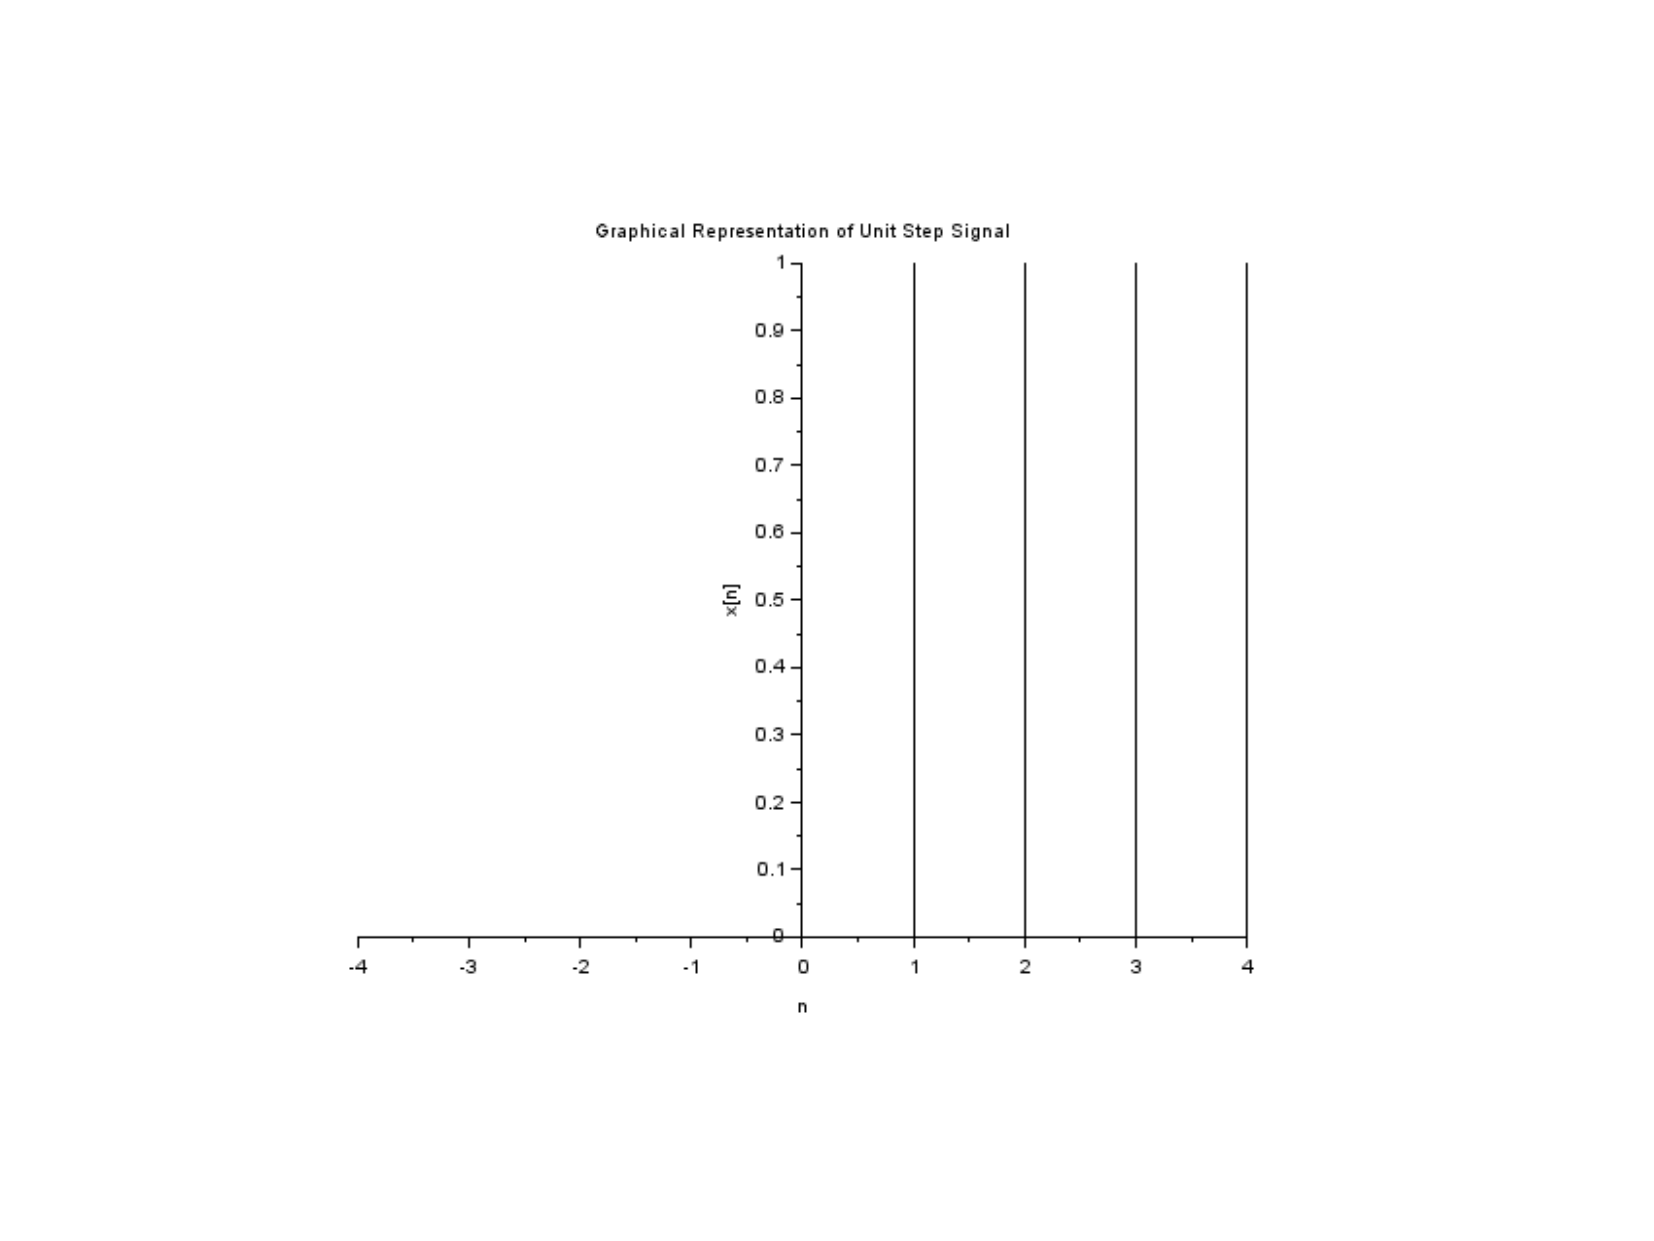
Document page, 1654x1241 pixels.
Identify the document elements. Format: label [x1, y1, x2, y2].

picture [210, 152, 1396, 1051]
